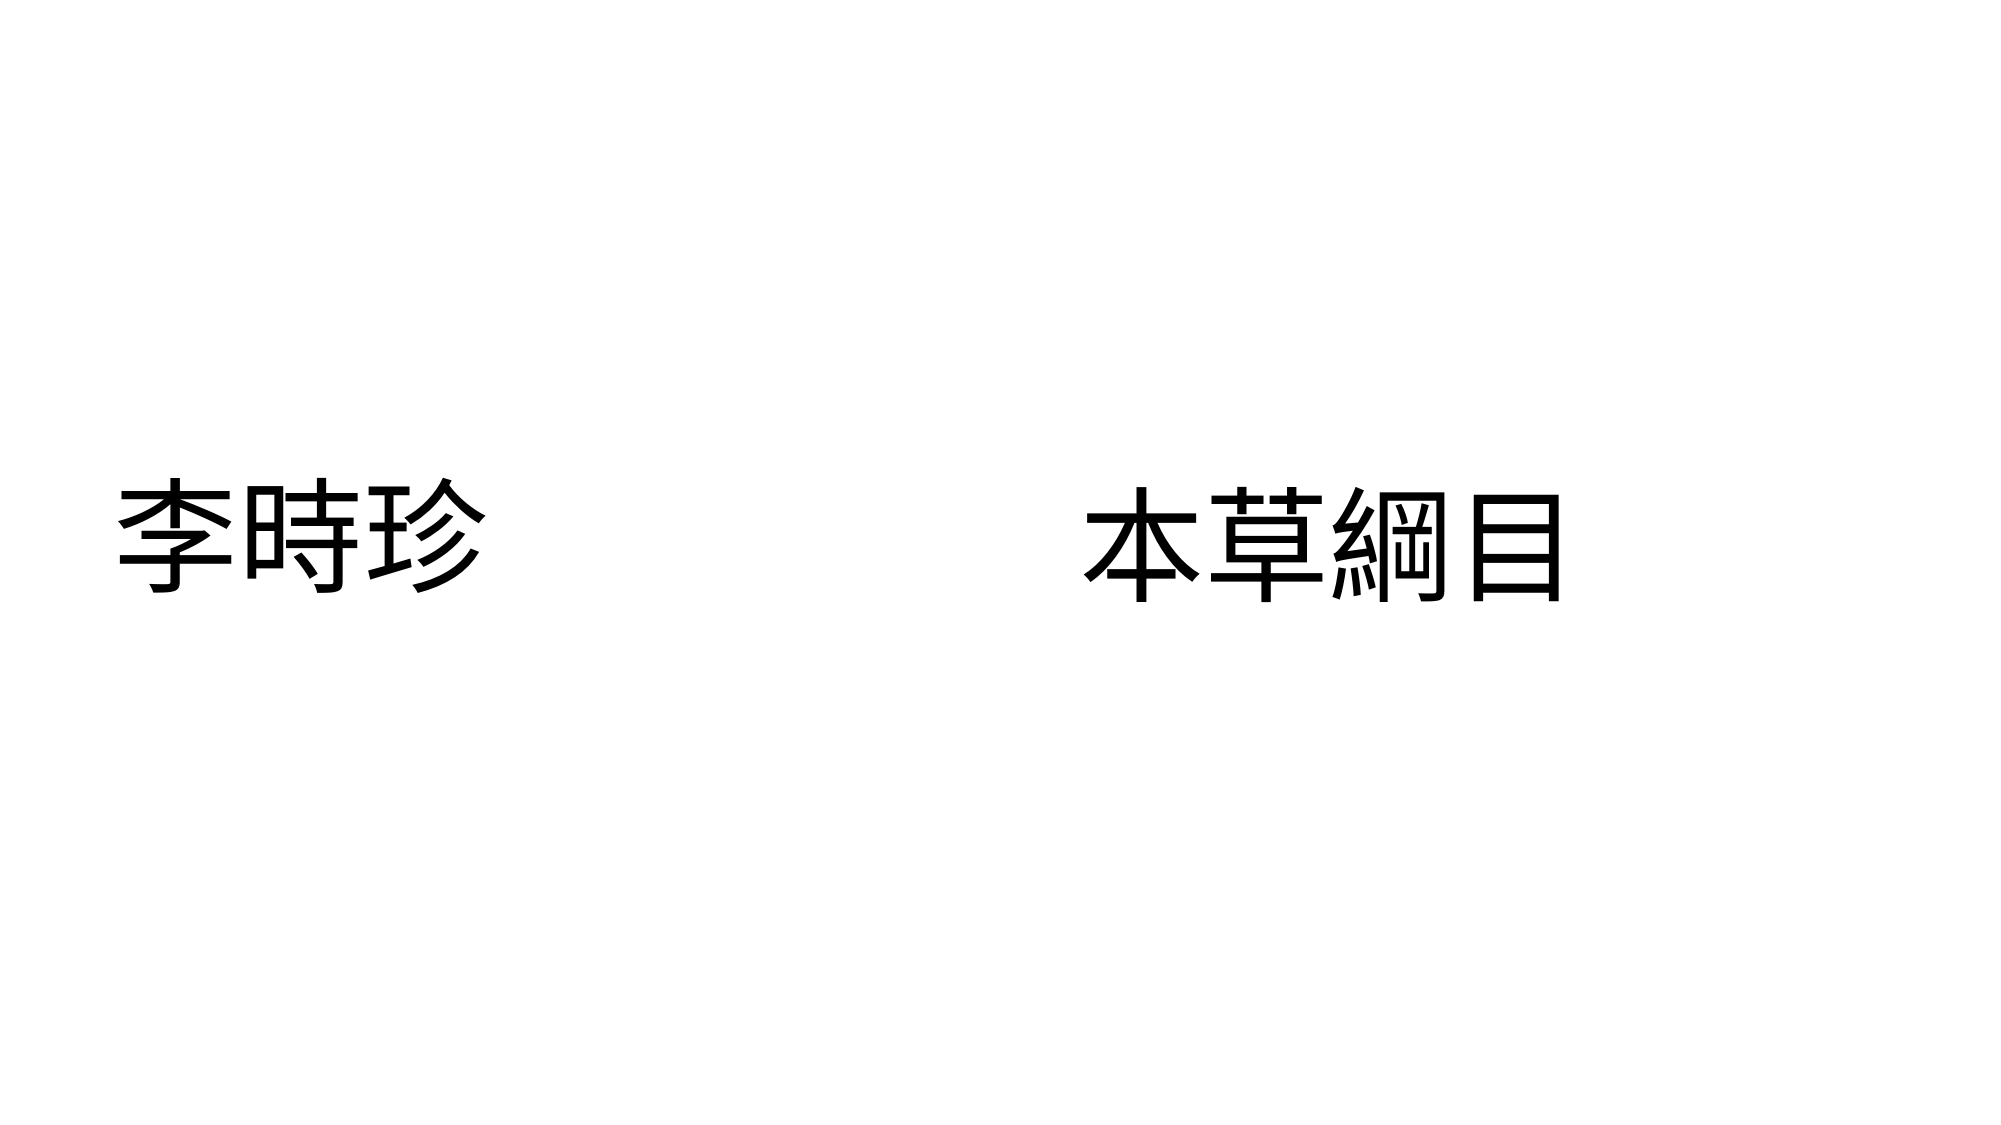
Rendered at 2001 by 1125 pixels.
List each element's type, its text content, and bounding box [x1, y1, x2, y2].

text_box 李時珍 [98, 450, 948, 618]
text_box 本草綱目 [1064, 459, 1914, 627]
